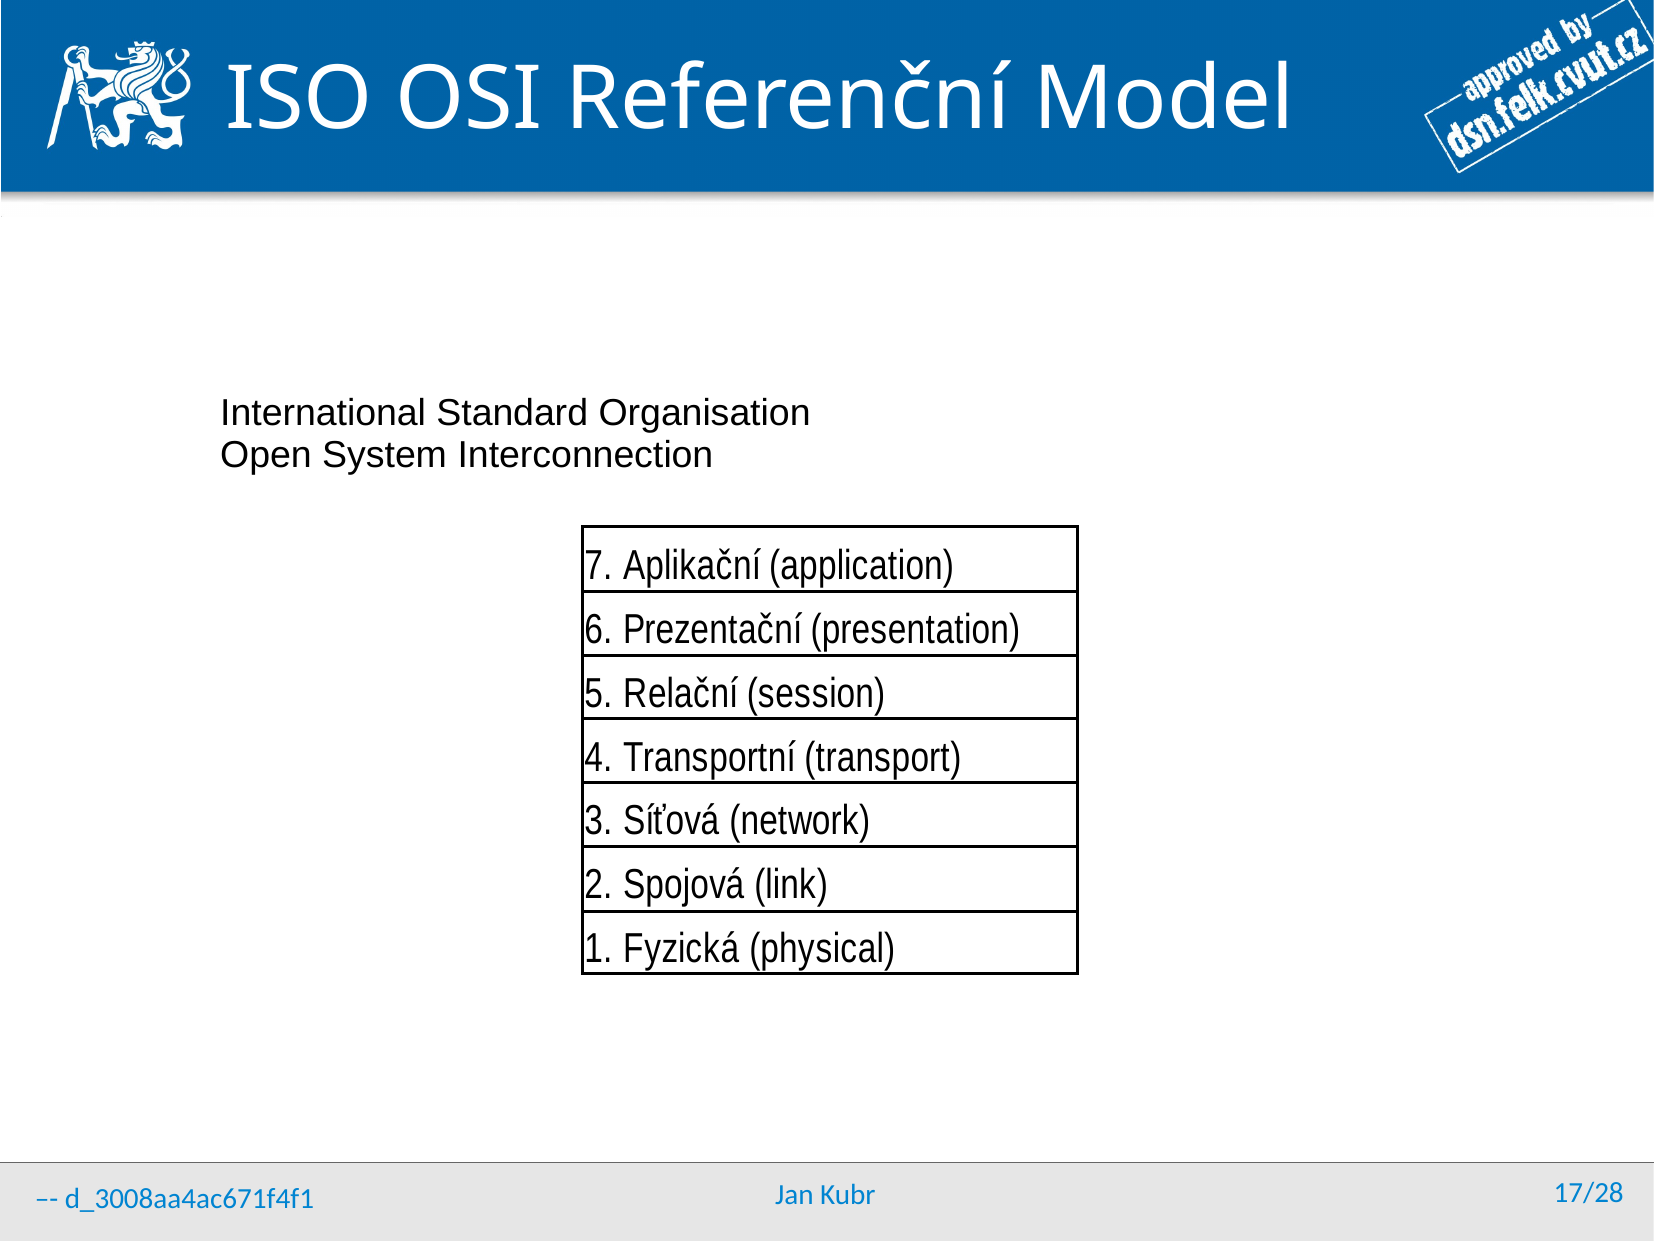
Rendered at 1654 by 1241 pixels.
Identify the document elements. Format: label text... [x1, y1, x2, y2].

title ISO OSI Referenční Model [225, 0, 1426, 188]
chart [581, 524, 1505, 1030]
picture [1, 0, 1654, 217]
text_box International Standard Organisation Open System Interconnection [205, 383, 828, 483]
